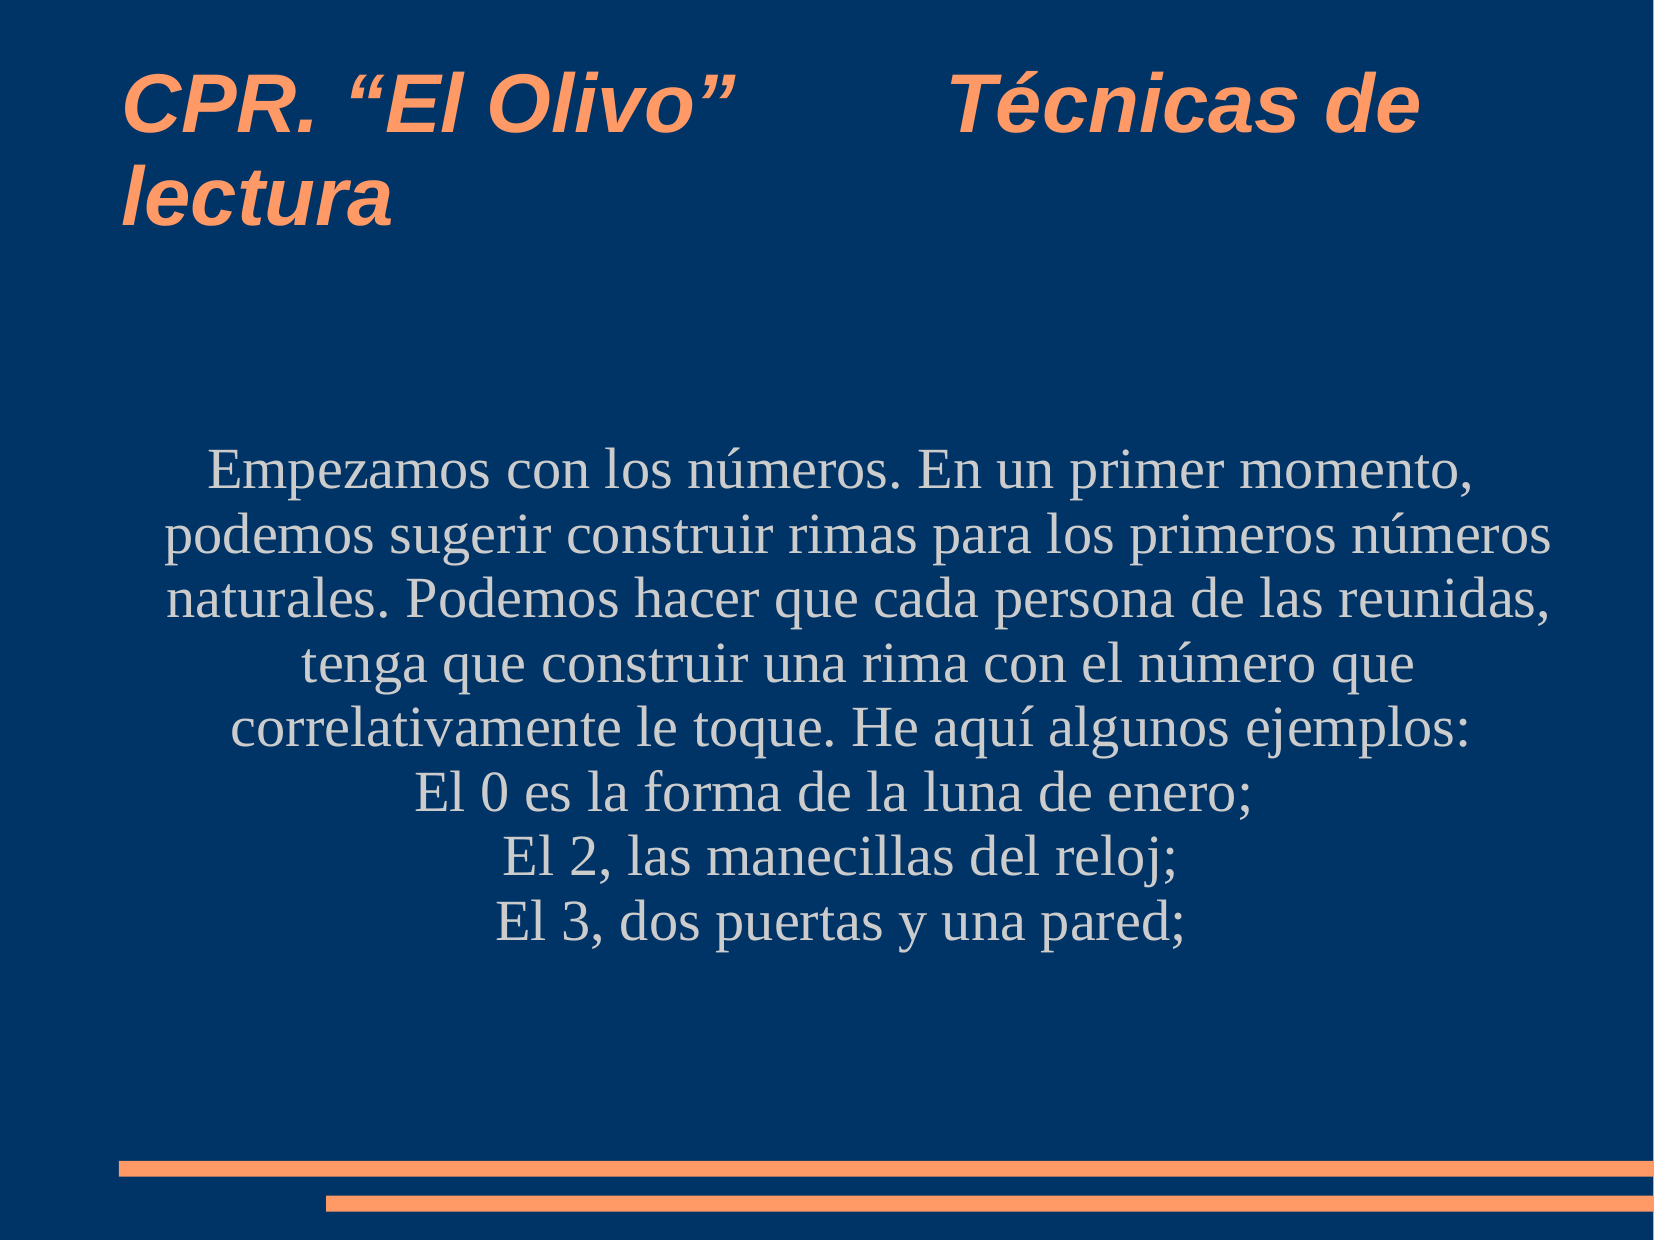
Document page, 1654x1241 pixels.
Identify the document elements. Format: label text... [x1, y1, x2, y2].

subtitle Empezamos con los números. En un primer momento, podemos sugerir construir rimas para los primeros números naturales. Podemos hacer que cada persona de las reunidas, tenga que construir una rima con el número que correlativamente le toque. He aquí algunos ejemplos: El 0 es la forma de la luna de enero; El 2, las manecillas del reloj; El 3, dos puertas y una pared; [121, 322, 1561, 1132]
title CPR. “El Olivo” Técnicas de lectura [121, 46, 1534, 254]
